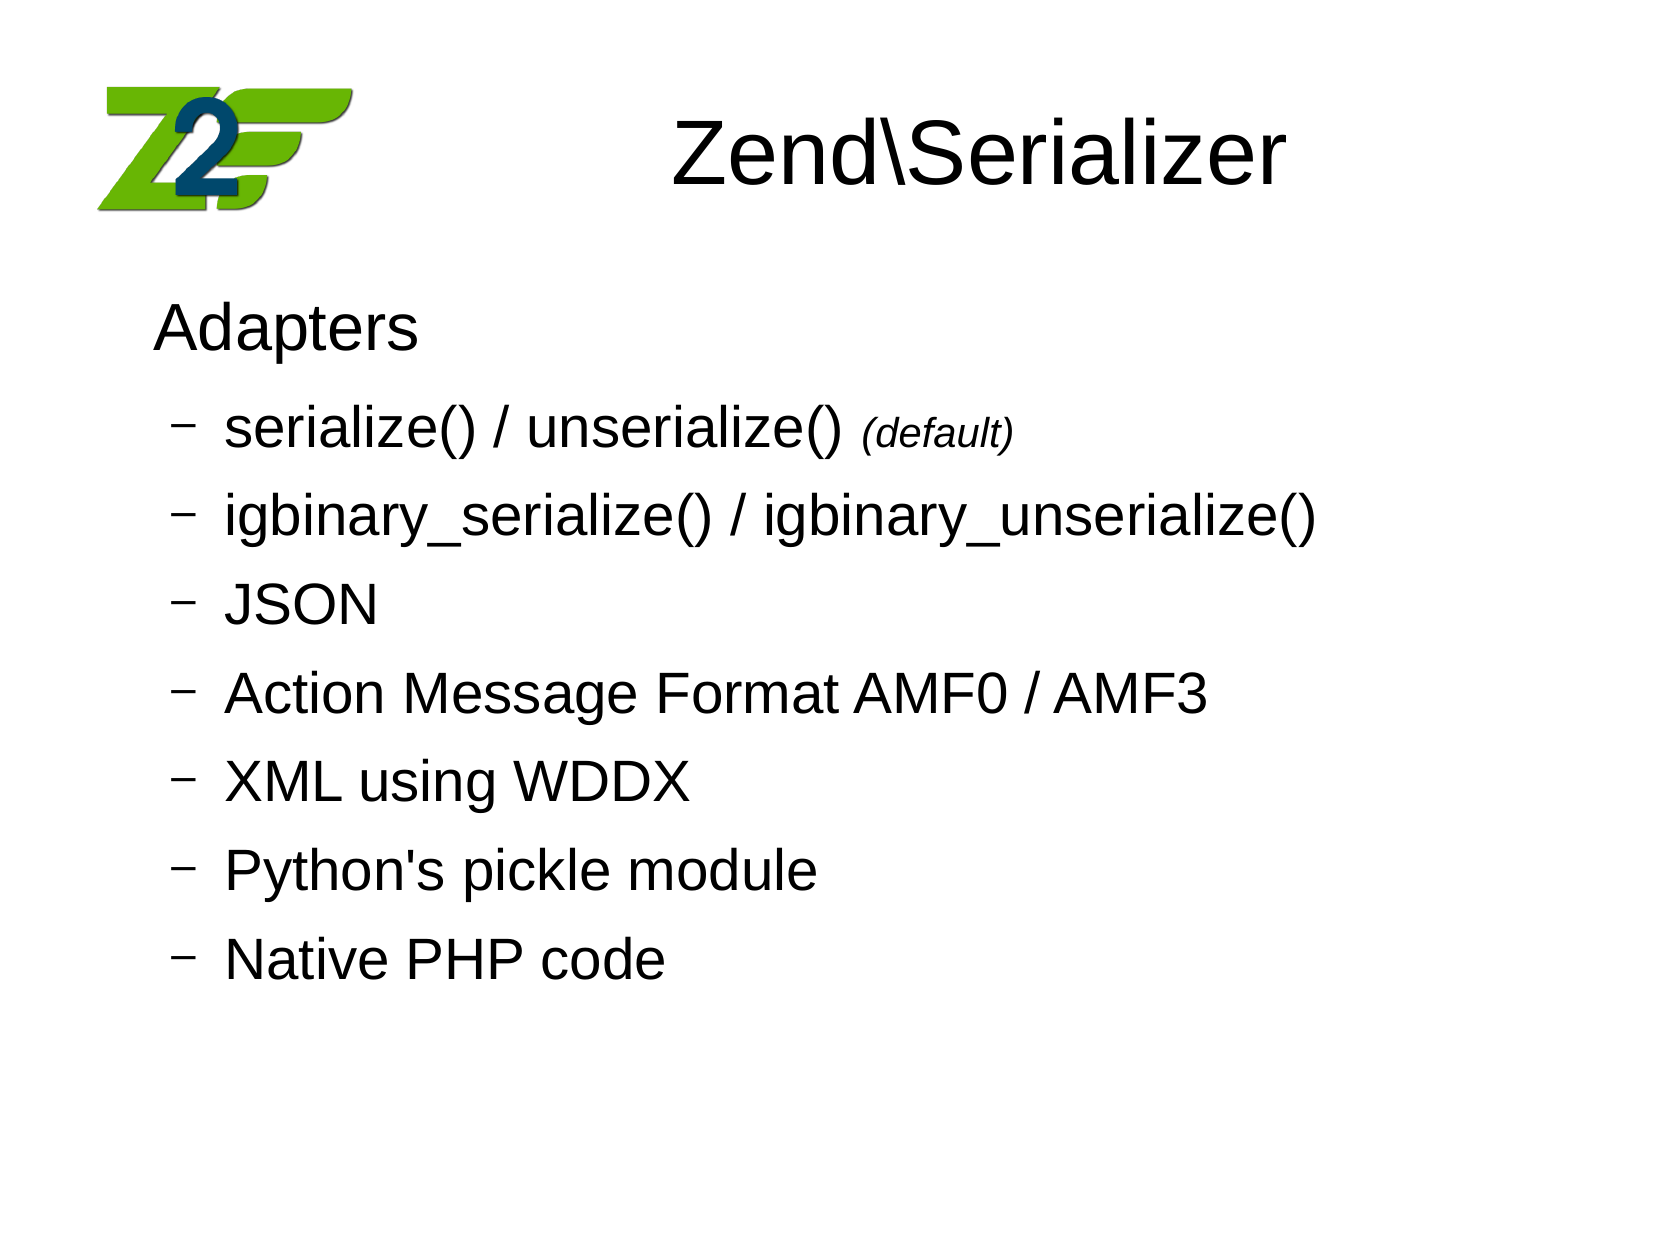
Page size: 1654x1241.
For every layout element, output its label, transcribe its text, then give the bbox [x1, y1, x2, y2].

list Adapters serialize() / unserialize() (default) igbinary_serialize() / igbinary_unserialize() JSON Action Message Format AMF0 / AMF3 XML using WDDX Python's pickle module Native PHP code [82, 290, 1538, 1010]
picture [94, 82, 355, 213]
title Zend\Serializer [389, 49, 1571, 257]
